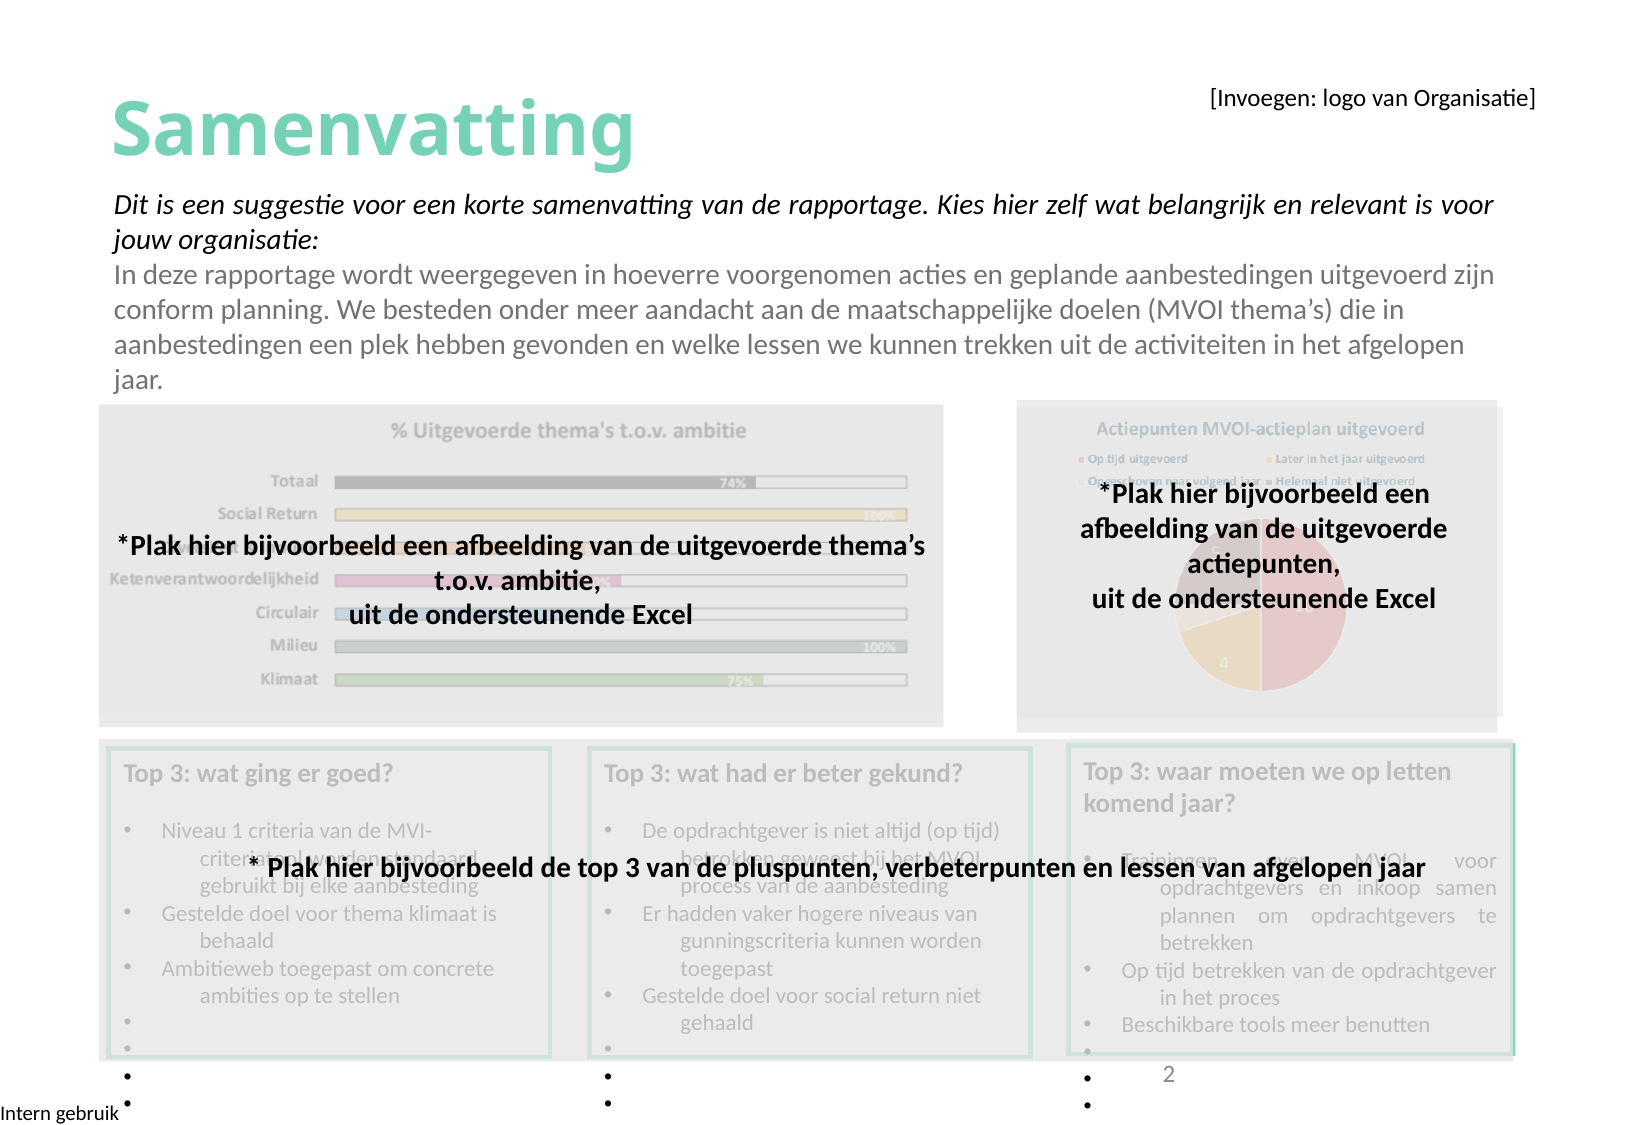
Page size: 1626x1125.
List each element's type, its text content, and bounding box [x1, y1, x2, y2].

text_box [1017, 400, 1497, 466]
text_box [1205, 596, 1210, 605]
text_box *Plak hier bijvoorbeeld een afbeelding van de uitgevoerde thema’s t.o.v. ambitie, uit de ondersteunende Excel [98, 518, 944, 640]
picture [1497, 588, 1504, 717]
text_box *Plak hier bijvoorbeeld een afbeelding van de uitgevoerde actiepunten, uit de ondersteunende Excel [1015, 466, 1513, 588]
text_box [99, 739, 1513, 840]
picture [1497, 407, 1504, 466]
text_box [1136, 596, 1141, 605]
text_box * Plak hier bijvoorbeeld de top 3 van de pluspunten, verbeterpunten en lessen van afgelopen jaar [24, 840, 1625, 891]
text_box [99, 640, 943, 727]
text_box Samenvatting [98, 28, 1613, 179]
text_box [1343, 596, 1348, 605]
text_box [1017, 588, 1497, 733]
text_box Dit is een suggestie voor een korte samenvatting van de rapportage. Kies hier zelf wat belangrijk en relevant is voor jouw organisatie: In deze rapportage wordt weergegeven in hoeverre voorgenomen acties en geplande aanbestedingen uitgevoerd zijn conform planning. We besteden onder meer aandacht aan de maatschappelijke doelen (MVOI thema’s) die in aanbestedingen een plek hebben gevonden en welke lessen we kunnen trekken uit de activiteiten in het afgelopen jaar. [98, 179, 1514, 406]
text_box 2 [1147, 1042, 1514, 1103]
text_box [99, 891, 1513, 1061]
text_box [99, 404, 943, 518]
